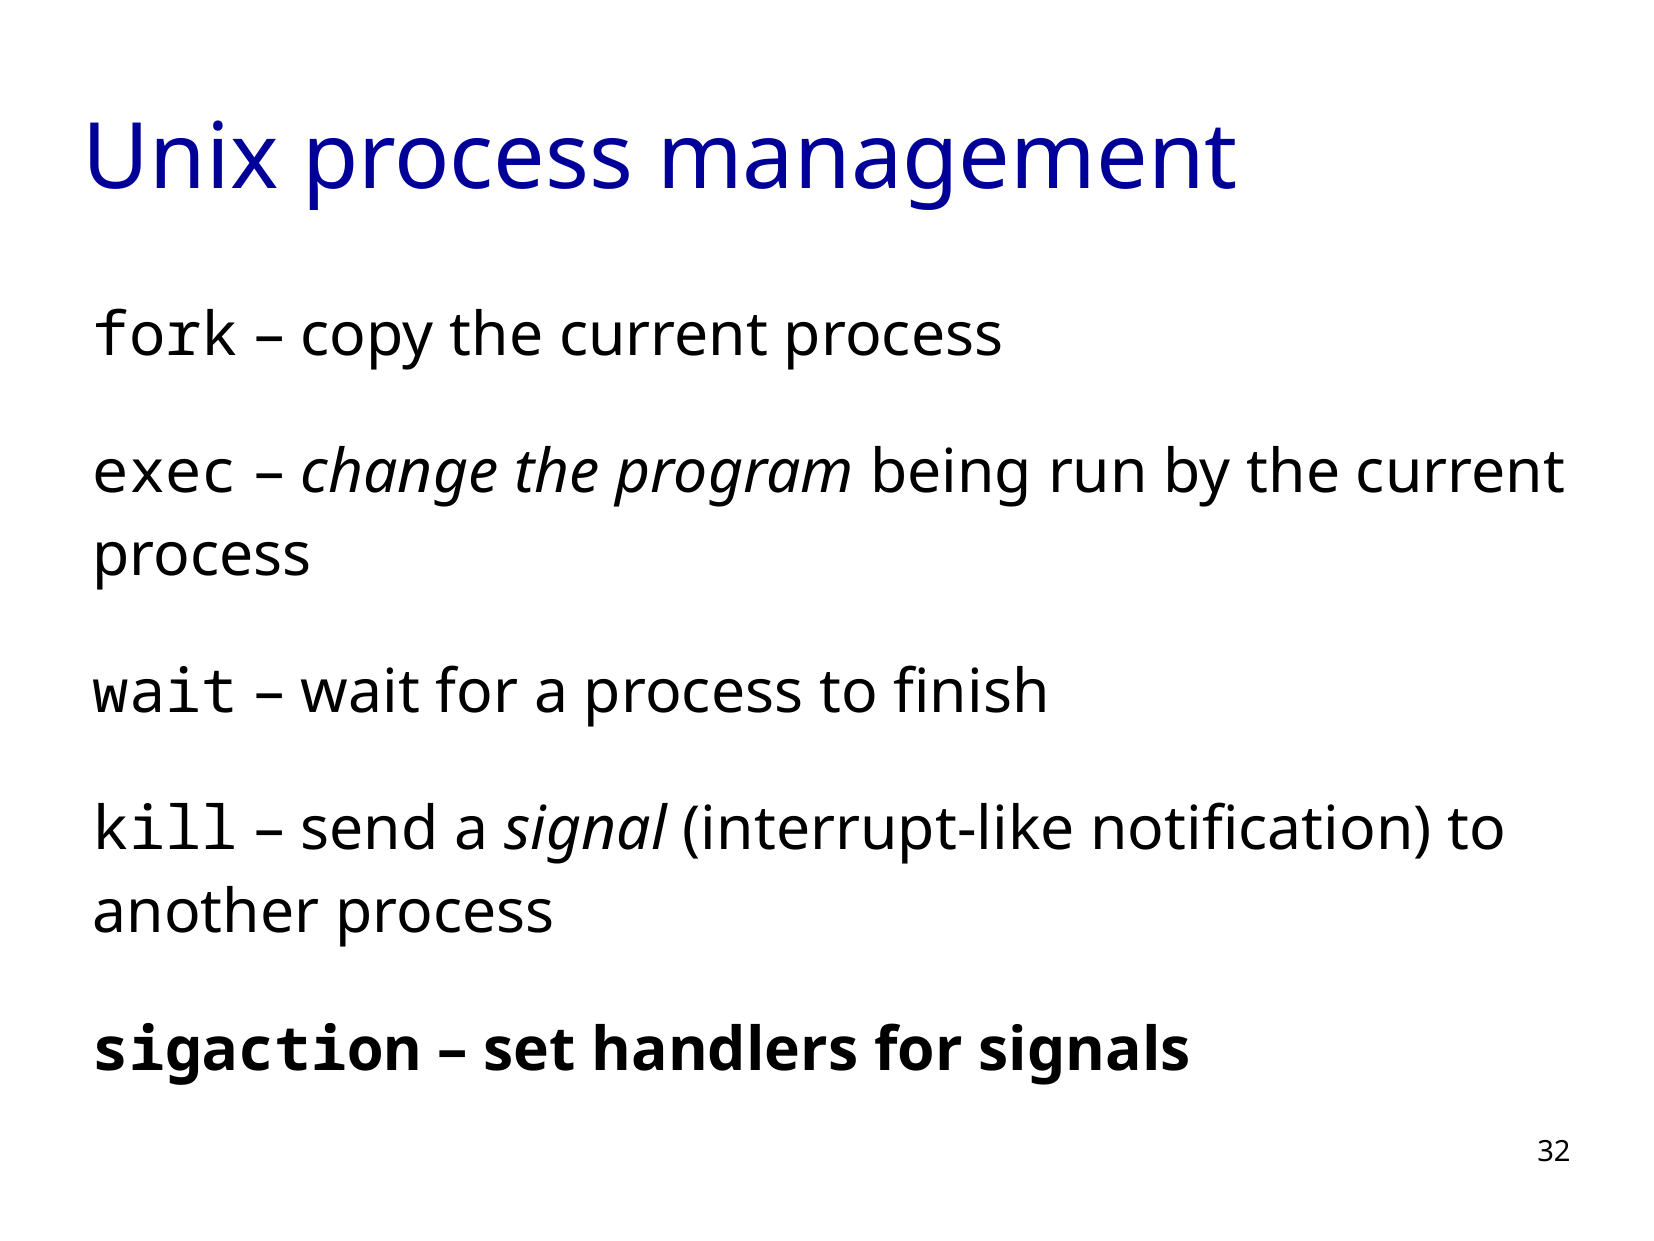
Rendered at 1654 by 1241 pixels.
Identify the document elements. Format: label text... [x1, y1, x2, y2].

title Unix process management [82, 49, 1571, 257]
list fork – copy the current process exec – change the program being run by the current process wait – wait for a process to finish kill – send a signal (interrupt-like notification) to another process sigaction – set handlers for signals [60, 290, 1571, 1096]
